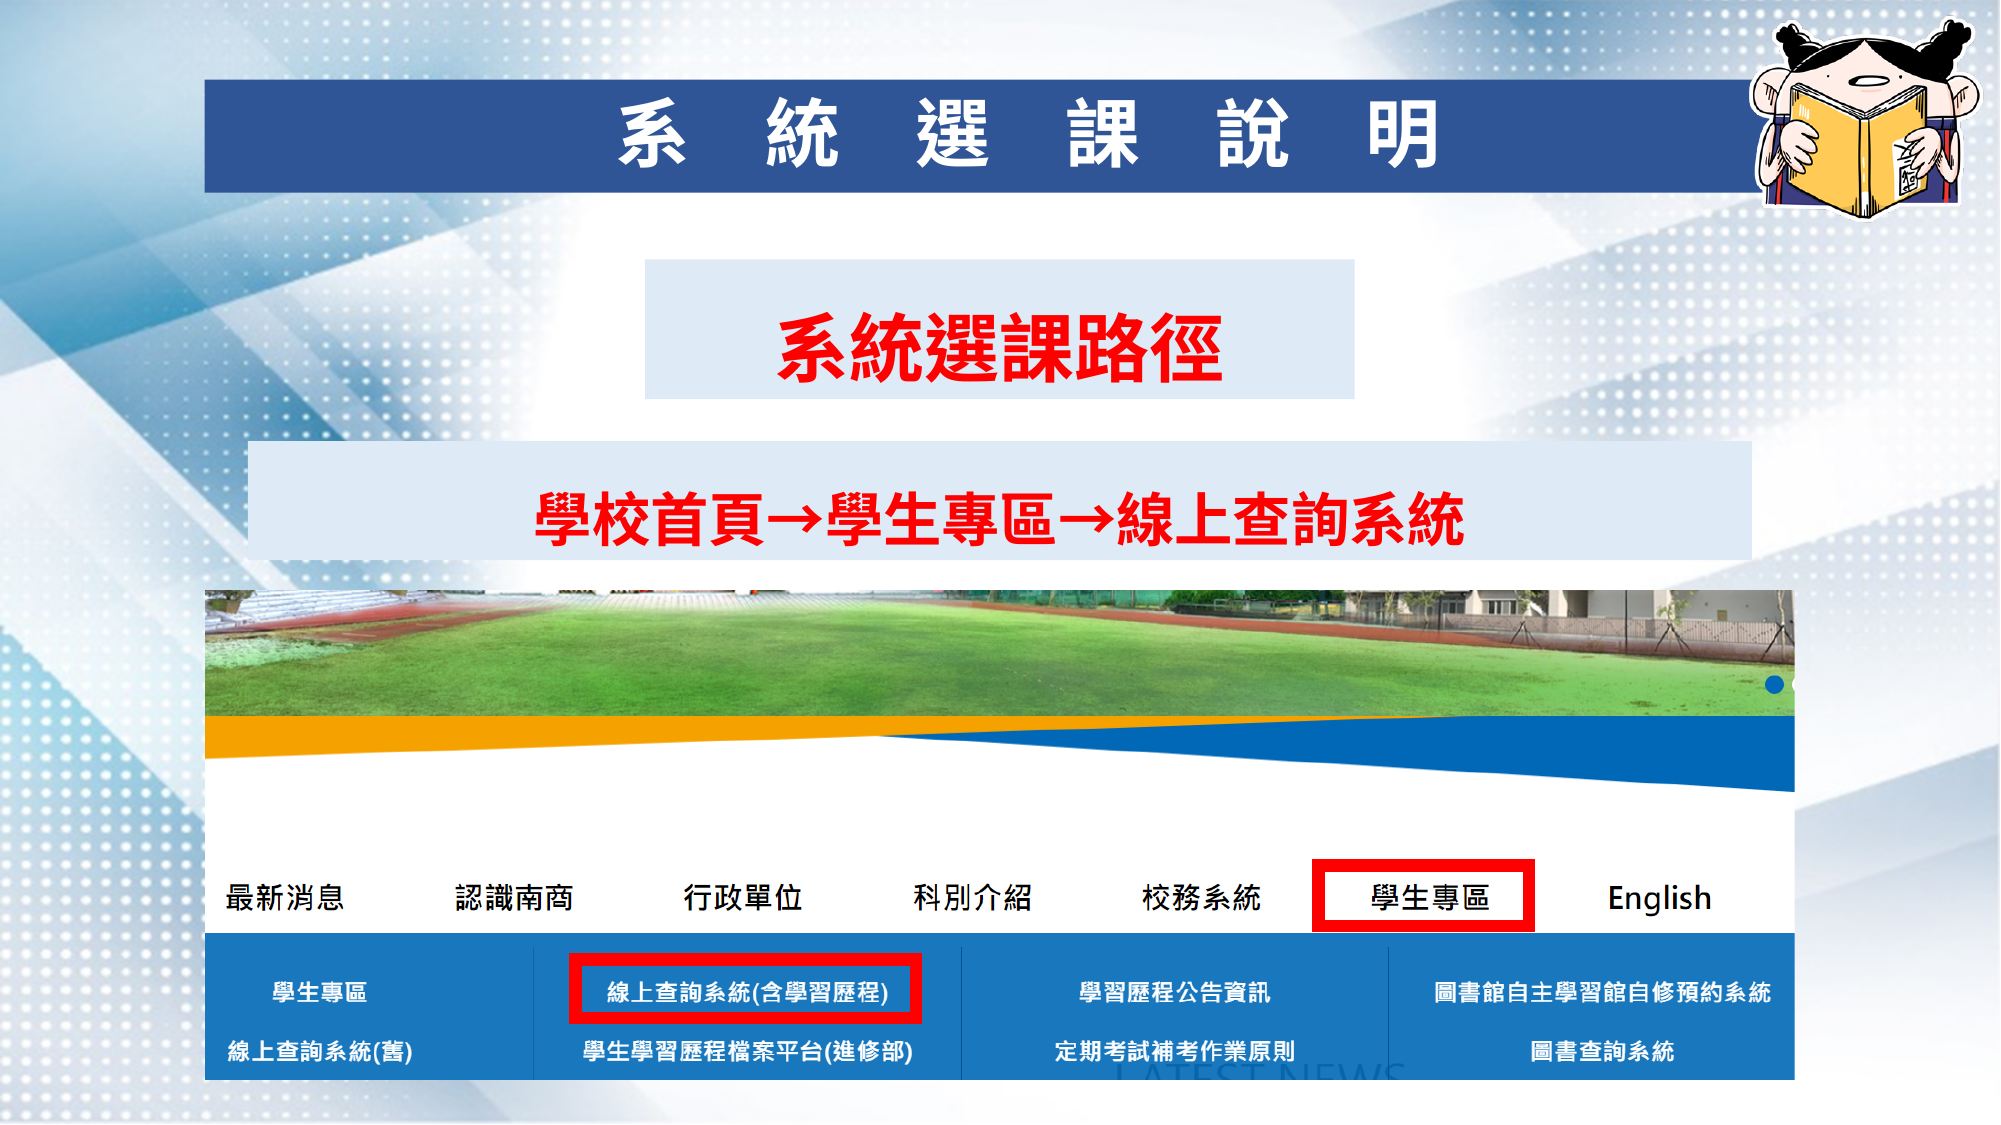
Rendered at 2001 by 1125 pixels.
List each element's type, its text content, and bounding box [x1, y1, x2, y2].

picture [0, 0, 2000, 1124]
text_box 系 統 選 課 說 明 [204, 79, 1730, 193]
text_box 系統選課路徑 [645, 259, 1355, 400]
text_box 學校首頁→學生專區→線上查詢系統 [247, 441, 1752, 561]
